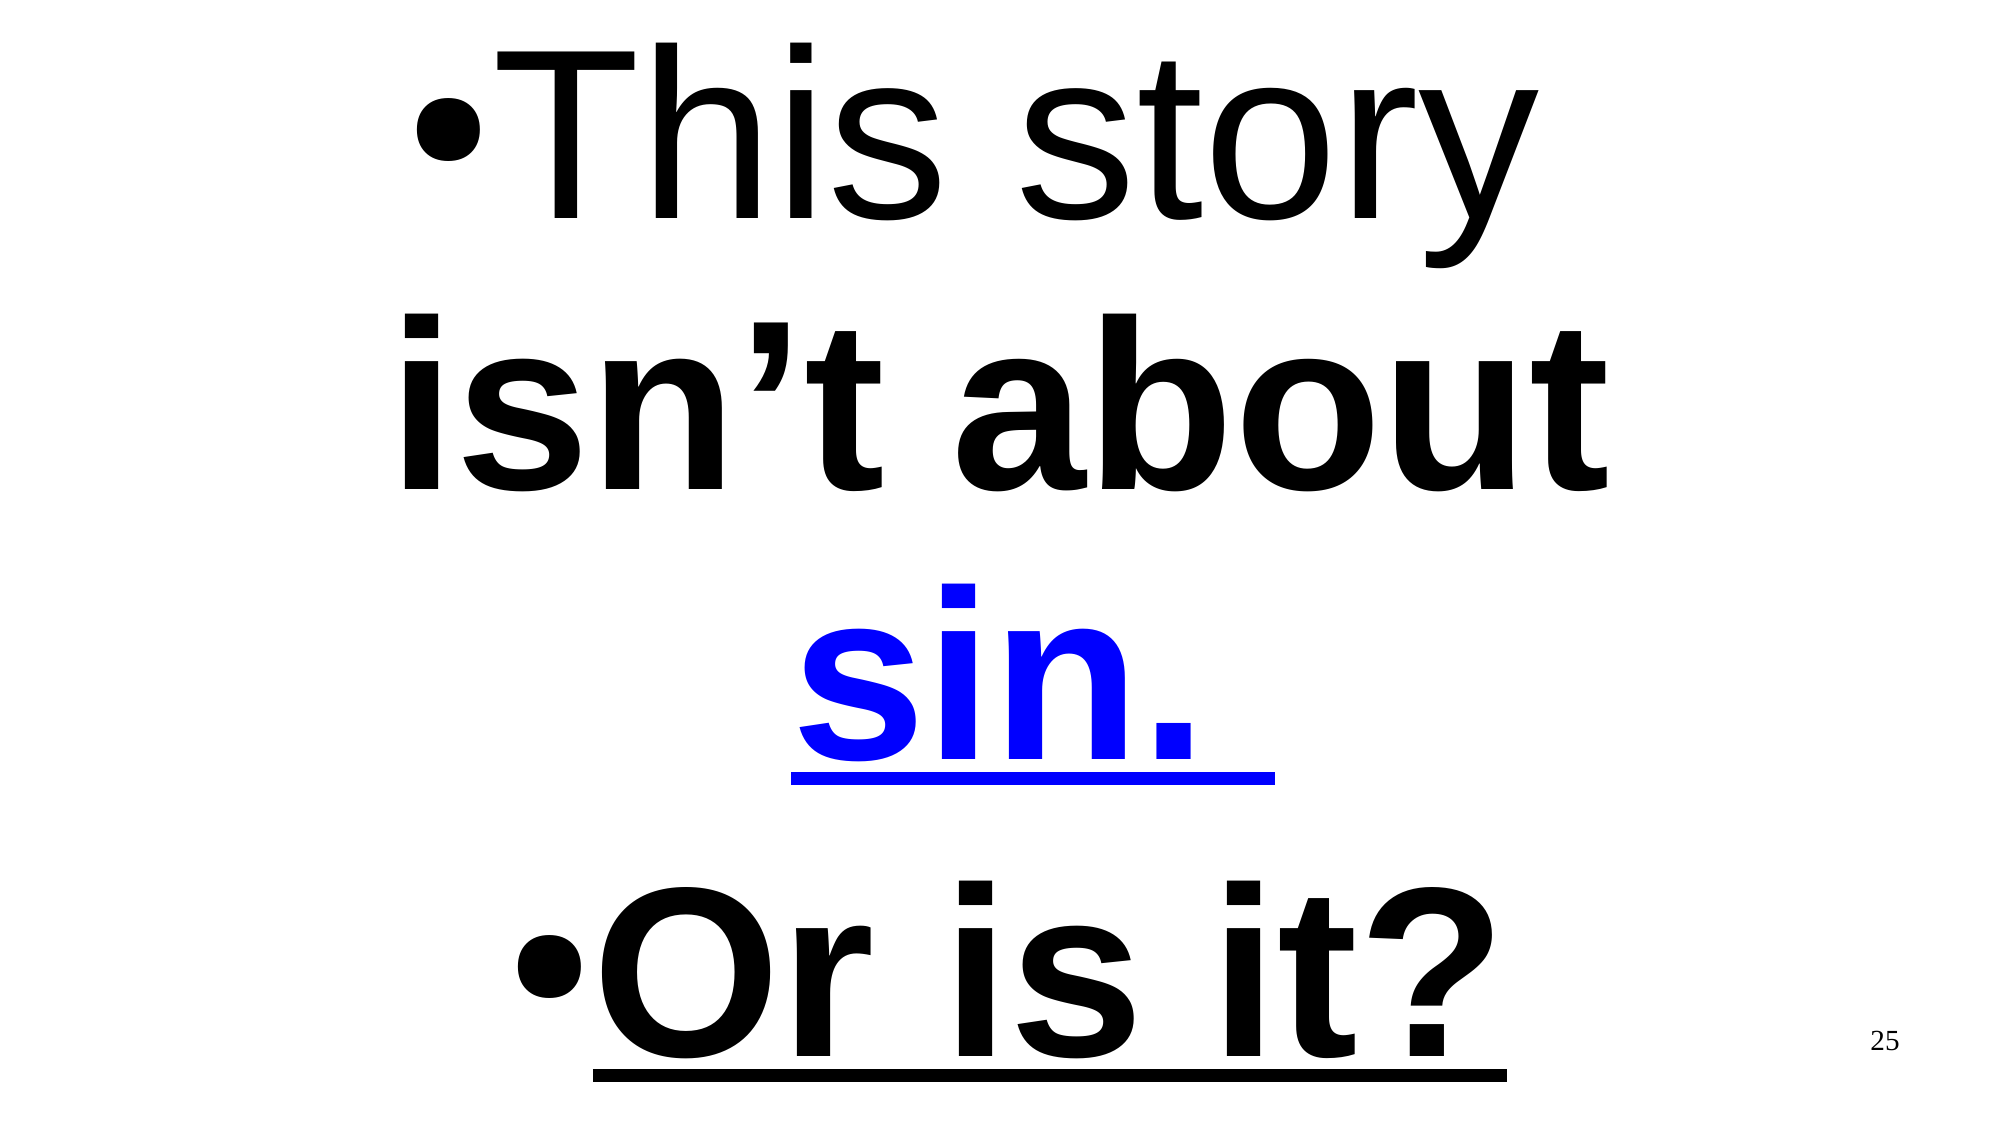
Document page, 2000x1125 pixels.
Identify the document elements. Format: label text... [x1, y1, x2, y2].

list This story isn’t about sin. Or is it? [0, 0, 1996, 1123]
